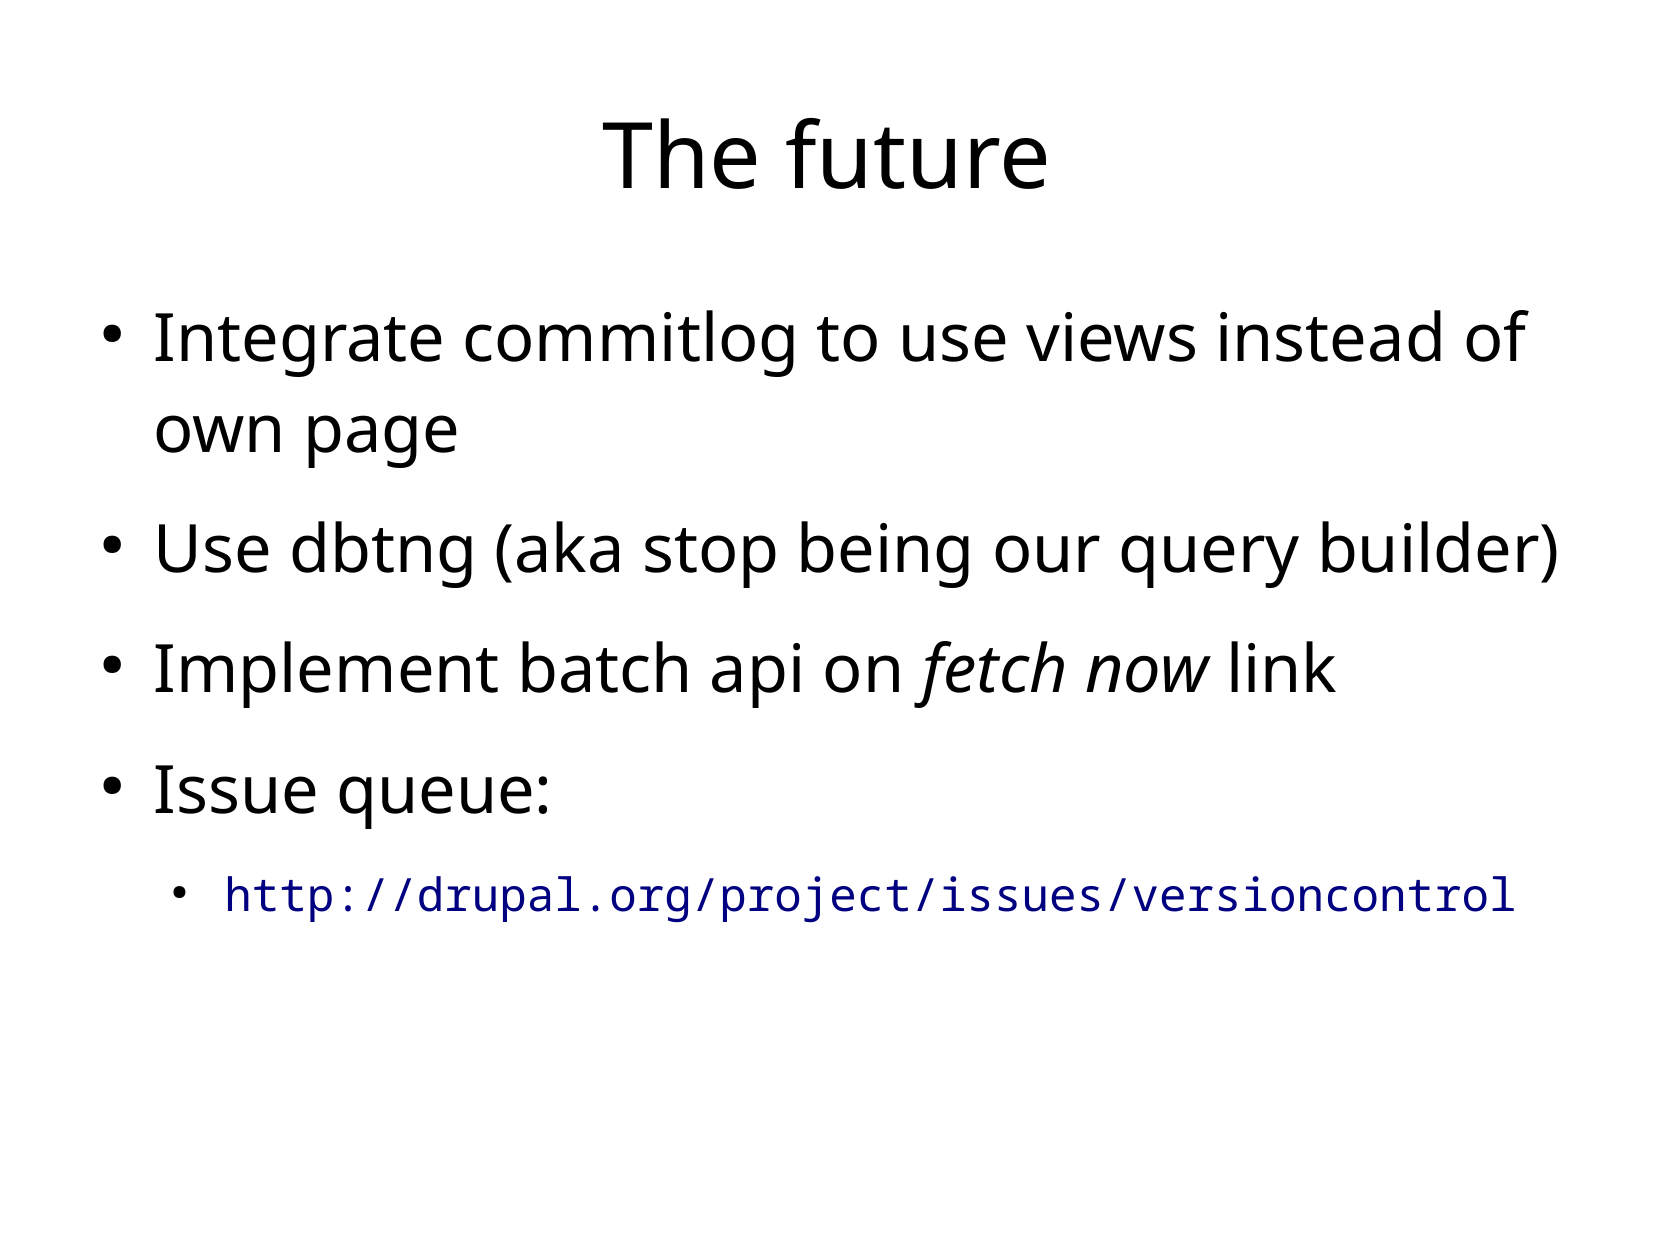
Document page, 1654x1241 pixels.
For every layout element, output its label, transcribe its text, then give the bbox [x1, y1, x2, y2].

title The future [82, 56, 1571, 250]
list Integrate commitlog to use views instead of own page Use dbtng (aka stop being our query builder) Implement batch api on fetch now link Issue queue: http://drupal.org/project/issues/versioncontrol [82, 290, 1571, 1109]
